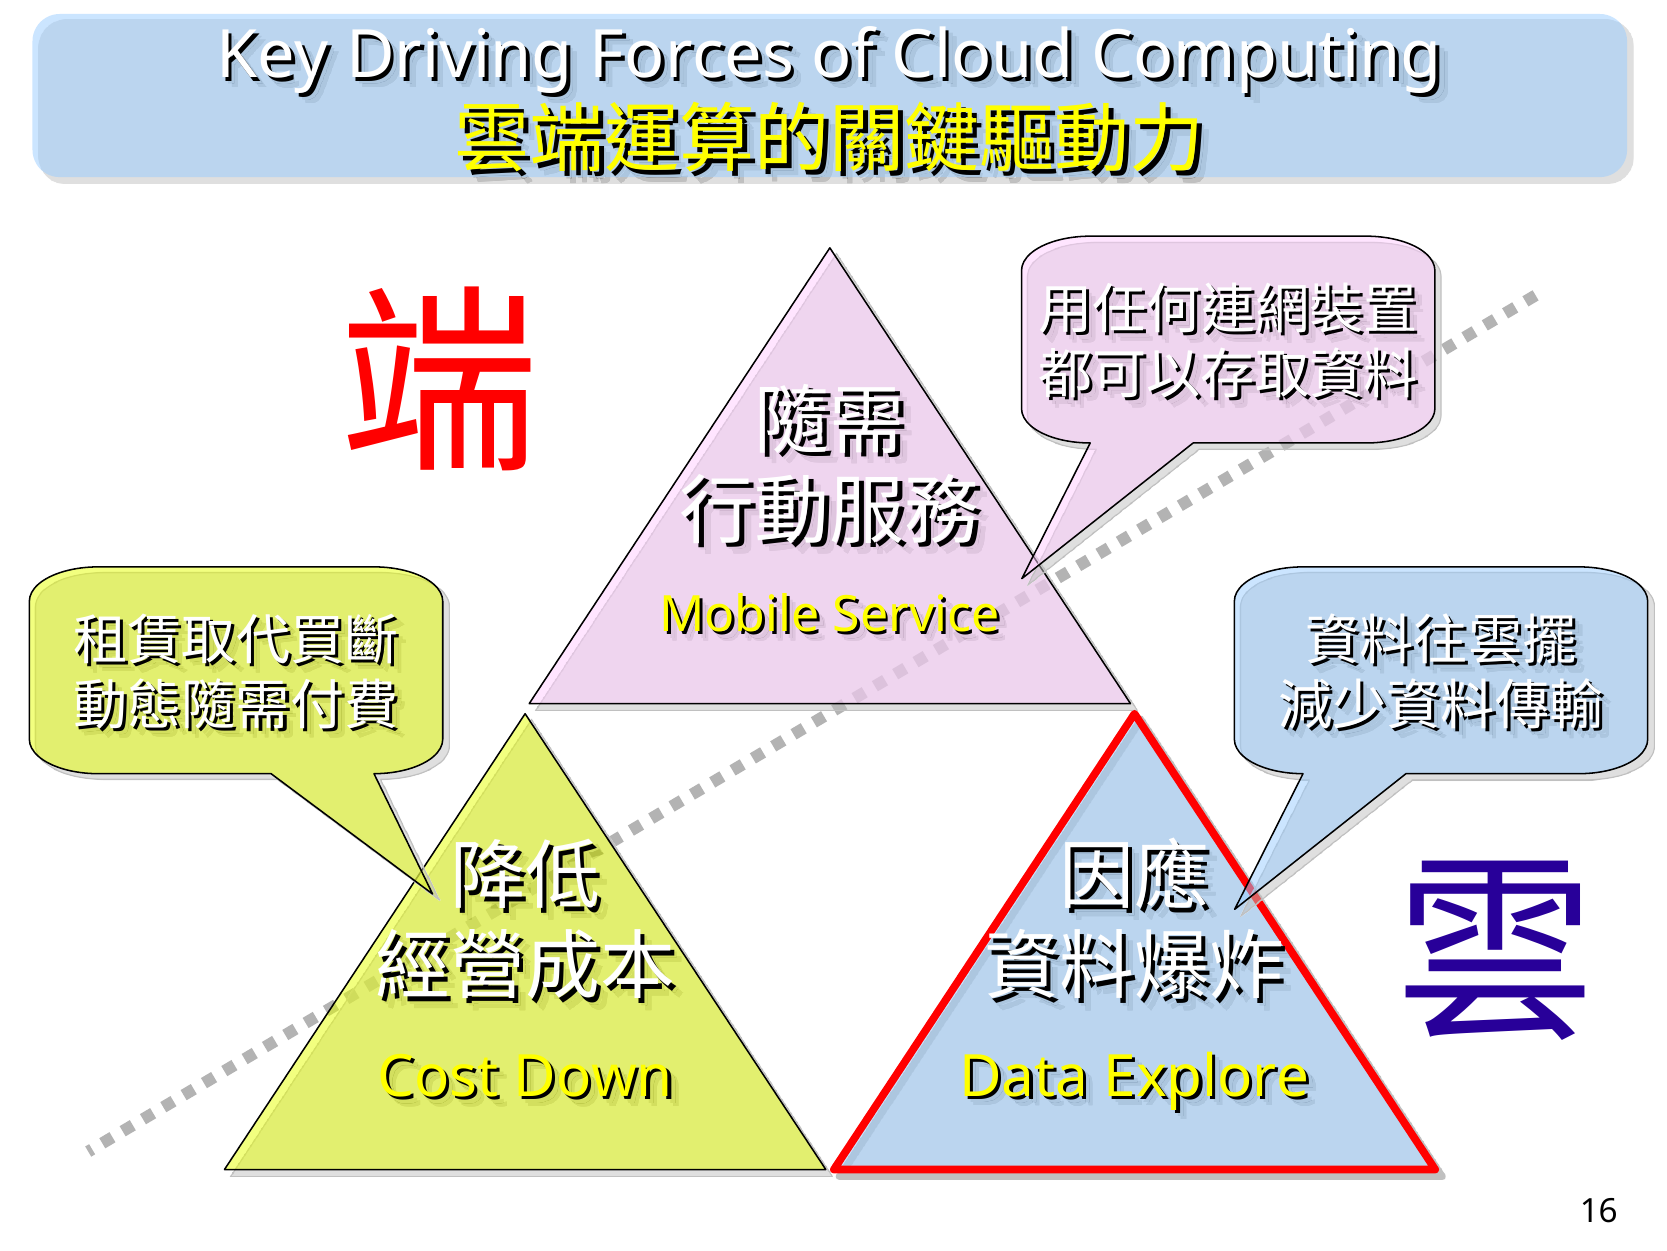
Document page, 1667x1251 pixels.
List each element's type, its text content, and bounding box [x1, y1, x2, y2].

text_box 資料往雲擺 減少資料傳輸 [1234, 566, 1648, 910]
text_box 隨需 行動服務 Mobile Service [529, 247, 1131, 704]
text_box 降低 經營成本 Cost Down [224, 713, 826, 1170]
text_box 雲 [1380, 816, 1617, 1072]
text_box 因應 資料爆炸 Data Explore [833, 713, 1436, 1170]
text_box 端 [324, 247, 561, 503]
text_box 用任何連網裝置 都可以存取資料 [1021, 236, 1435, 579]
text_box Key Driving Forces of Cloud Computing 雲端運算的關鍵驅動力 [32, 13, 1628, 178]
text_box 租賃取代買斷 動態隨需付費 [29, 566, 443, 894]
